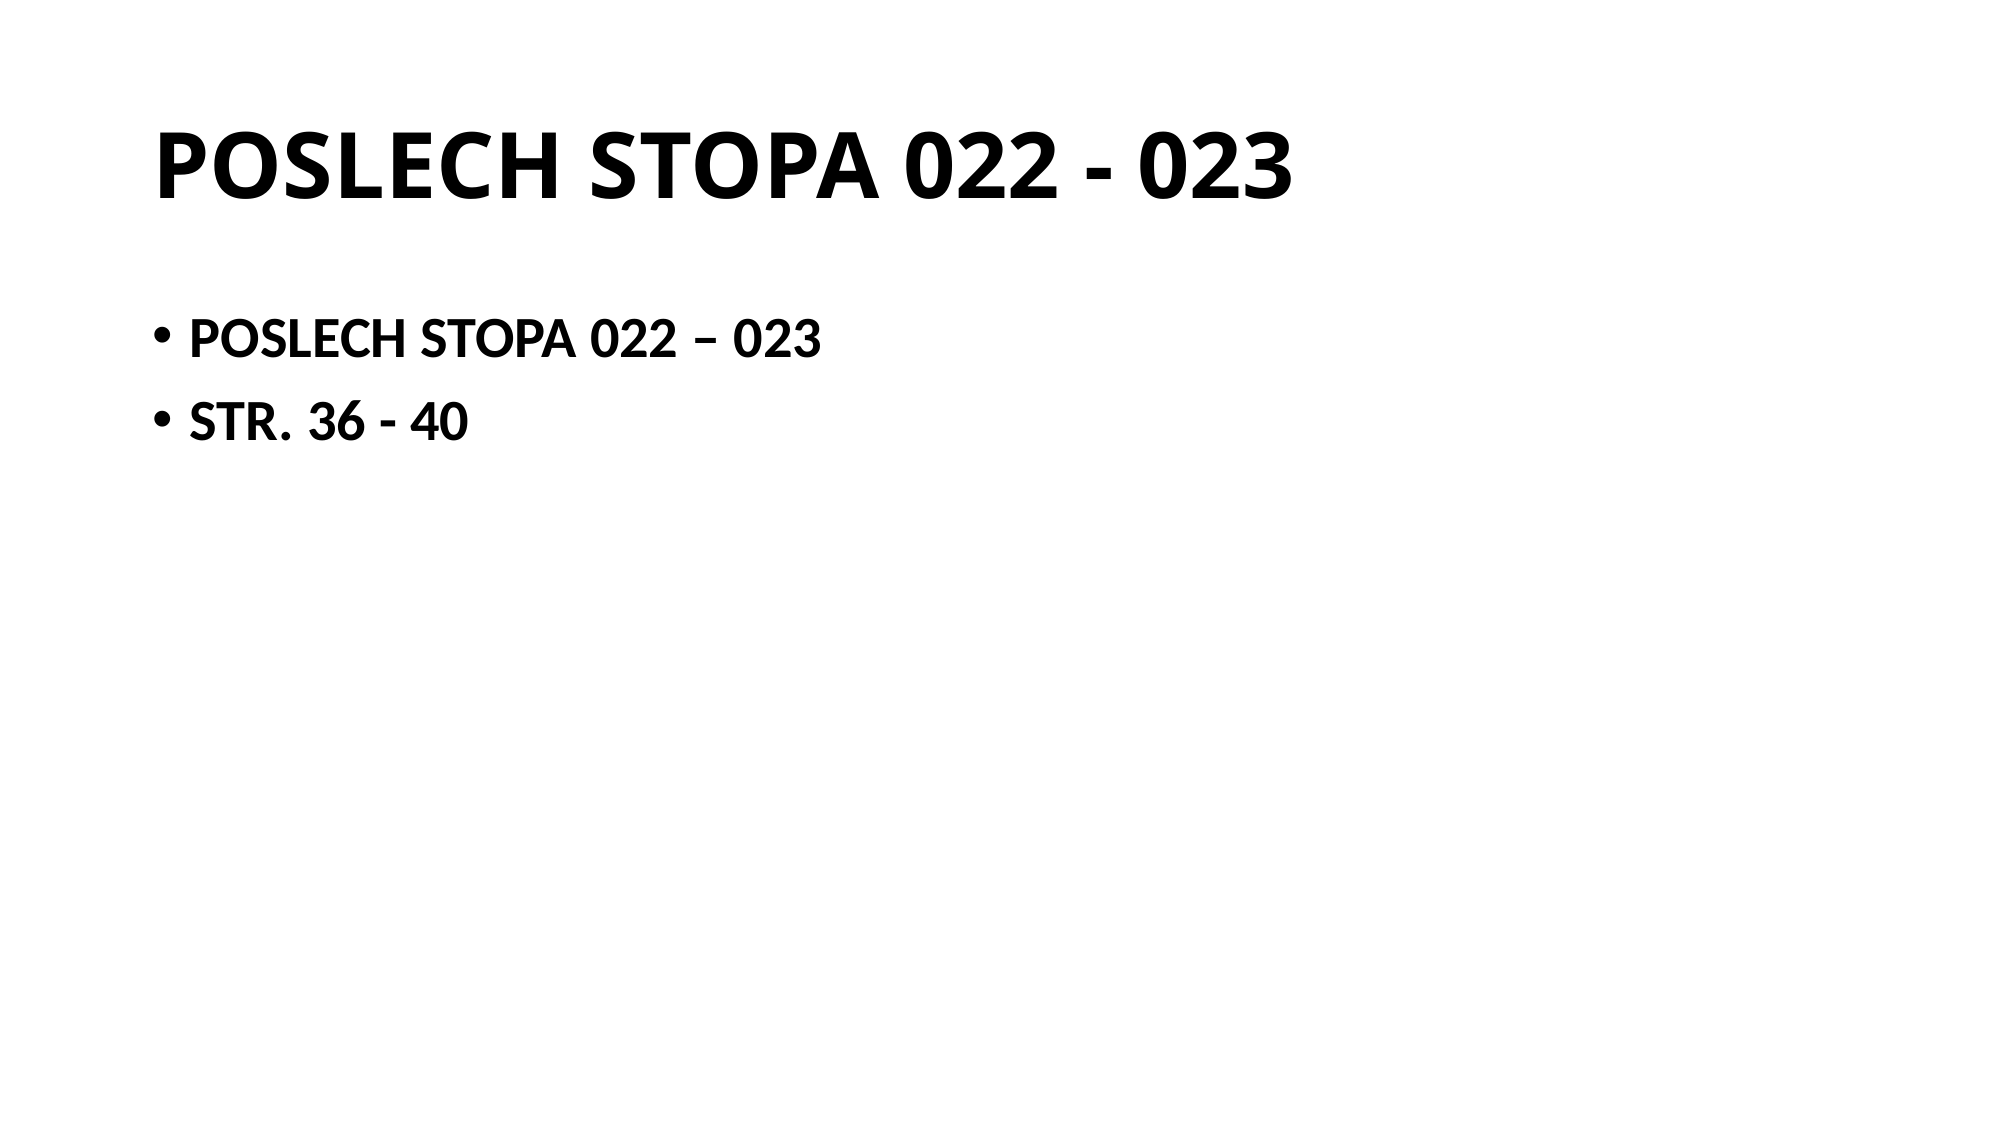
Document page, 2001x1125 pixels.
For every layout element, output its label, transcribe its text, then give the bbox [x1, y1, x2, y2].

list POSLECH STOPA 022 – 023 STR. 36 - 40 [137, 299, 1863, 1014]
title POSLECH STOPA 022 - 023 [137, 59, 1863, 278]
